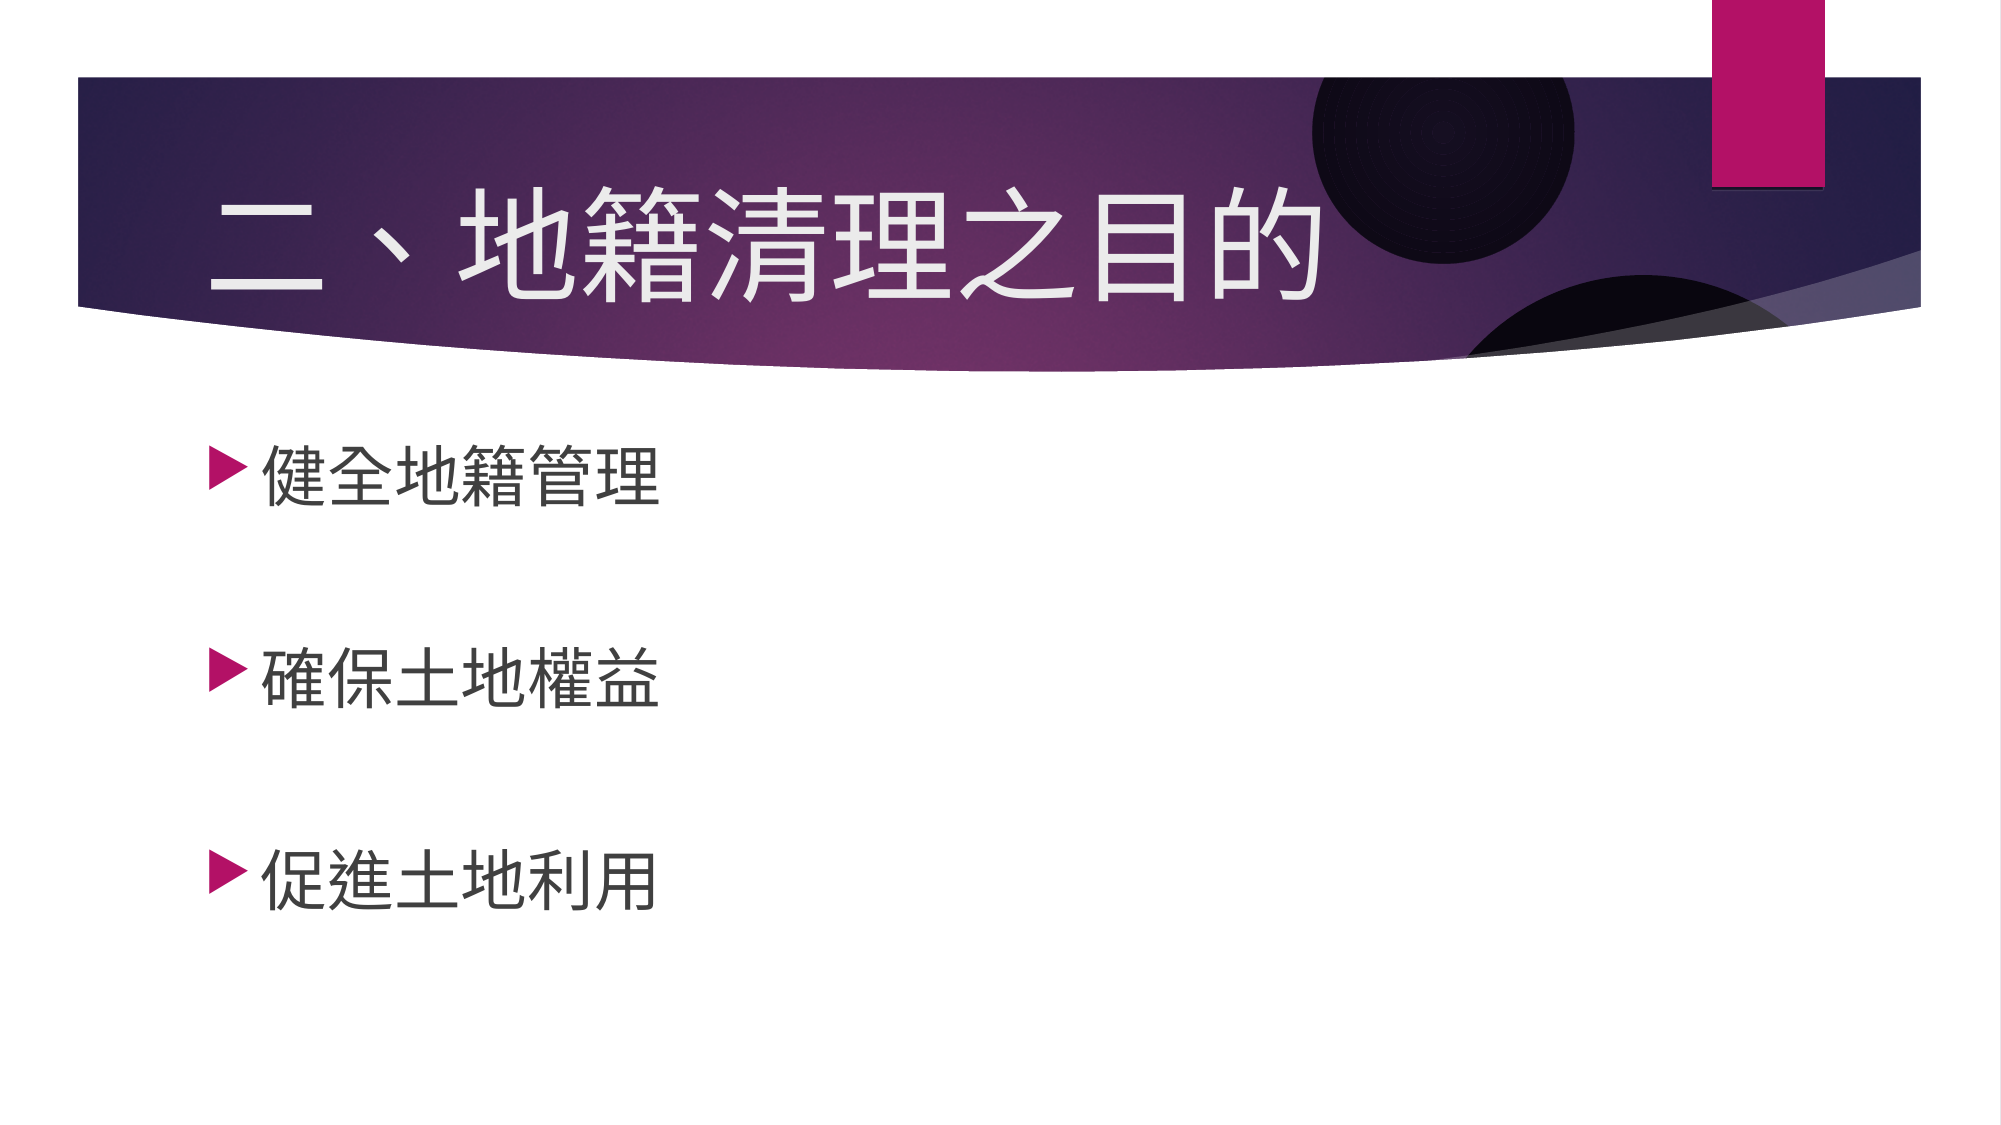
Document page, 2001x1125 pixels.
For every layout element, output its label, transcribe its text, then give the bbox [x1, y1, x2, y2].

title 二、地籍清理之目的 [189, 159, 1627, 276]
list 健全地籍管理 確保土地權益 促進土地利用 [189, 427, 1638, 988]
